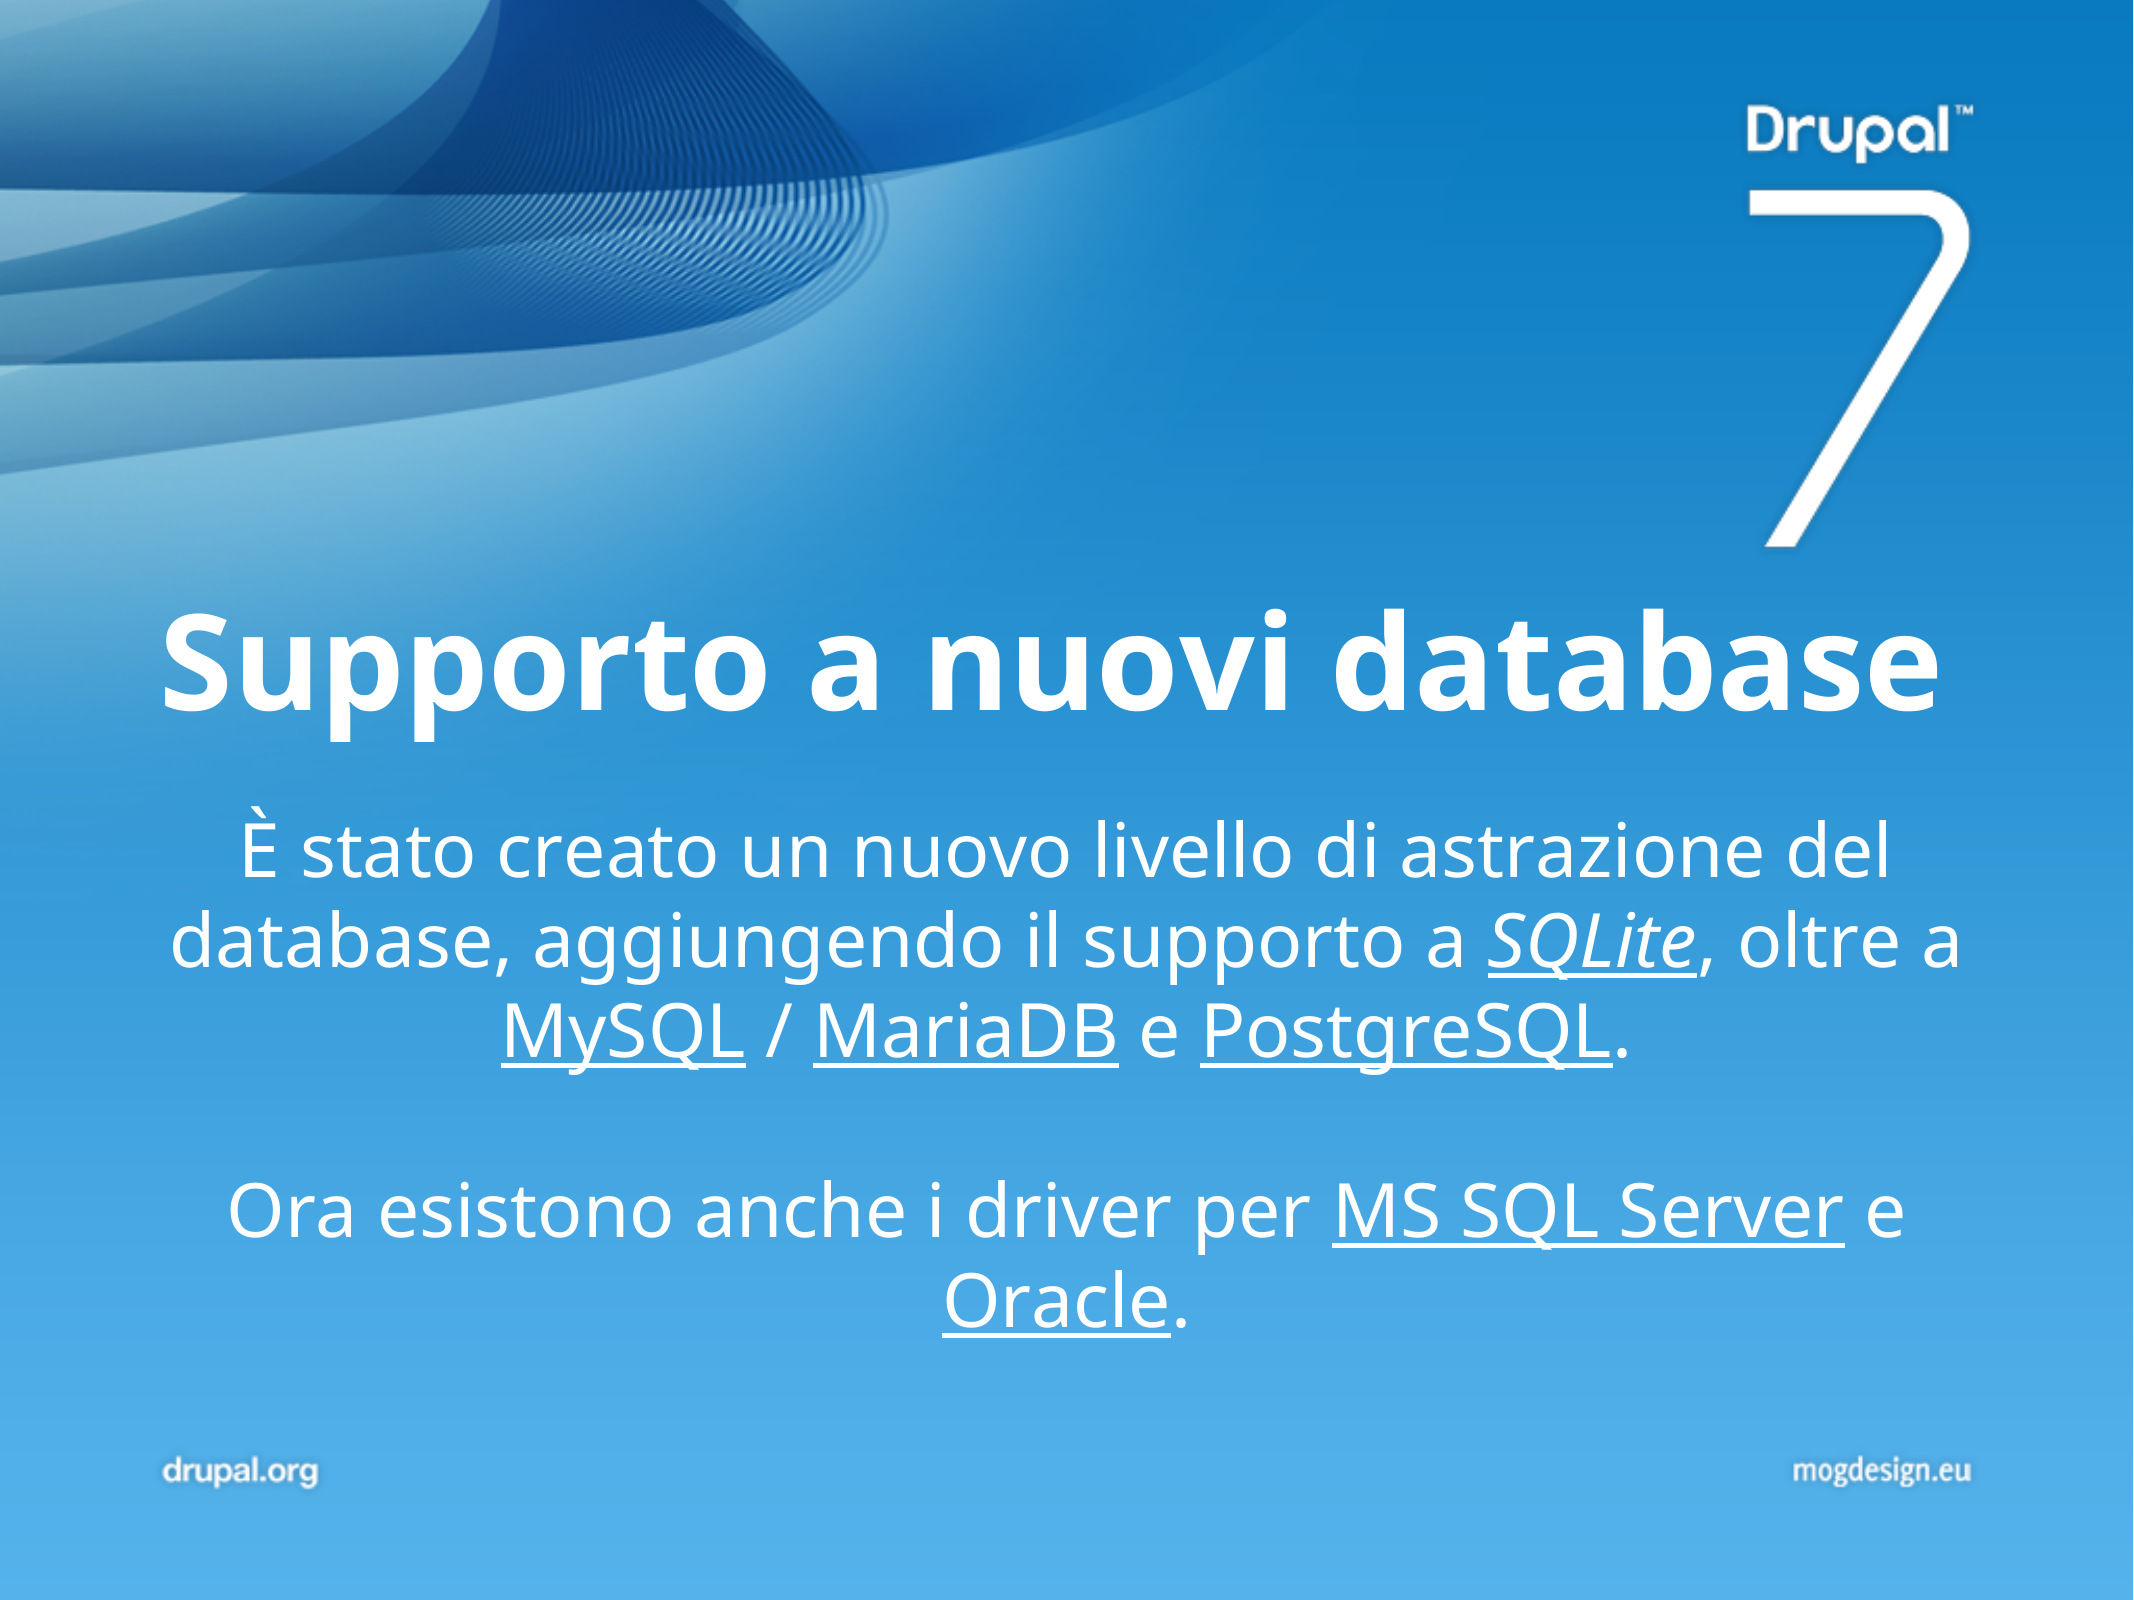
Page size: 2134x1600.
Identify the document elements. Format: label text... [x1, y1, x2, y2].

picture [0, 0, 2134, 137]
picture [0, 746, 2134, 1600]
title Supporto a nuovi database [0, 137, 2134, 746]
list È stato creato un nuovo livello di astrazione del database, aggiungendo il supporto a SQLite, oltre a MySQL / MariaDB e PostgreSQL. Ora esistono anche i driver per MS SQL Server e Oracle. [108, 793, 2026, 1600]
